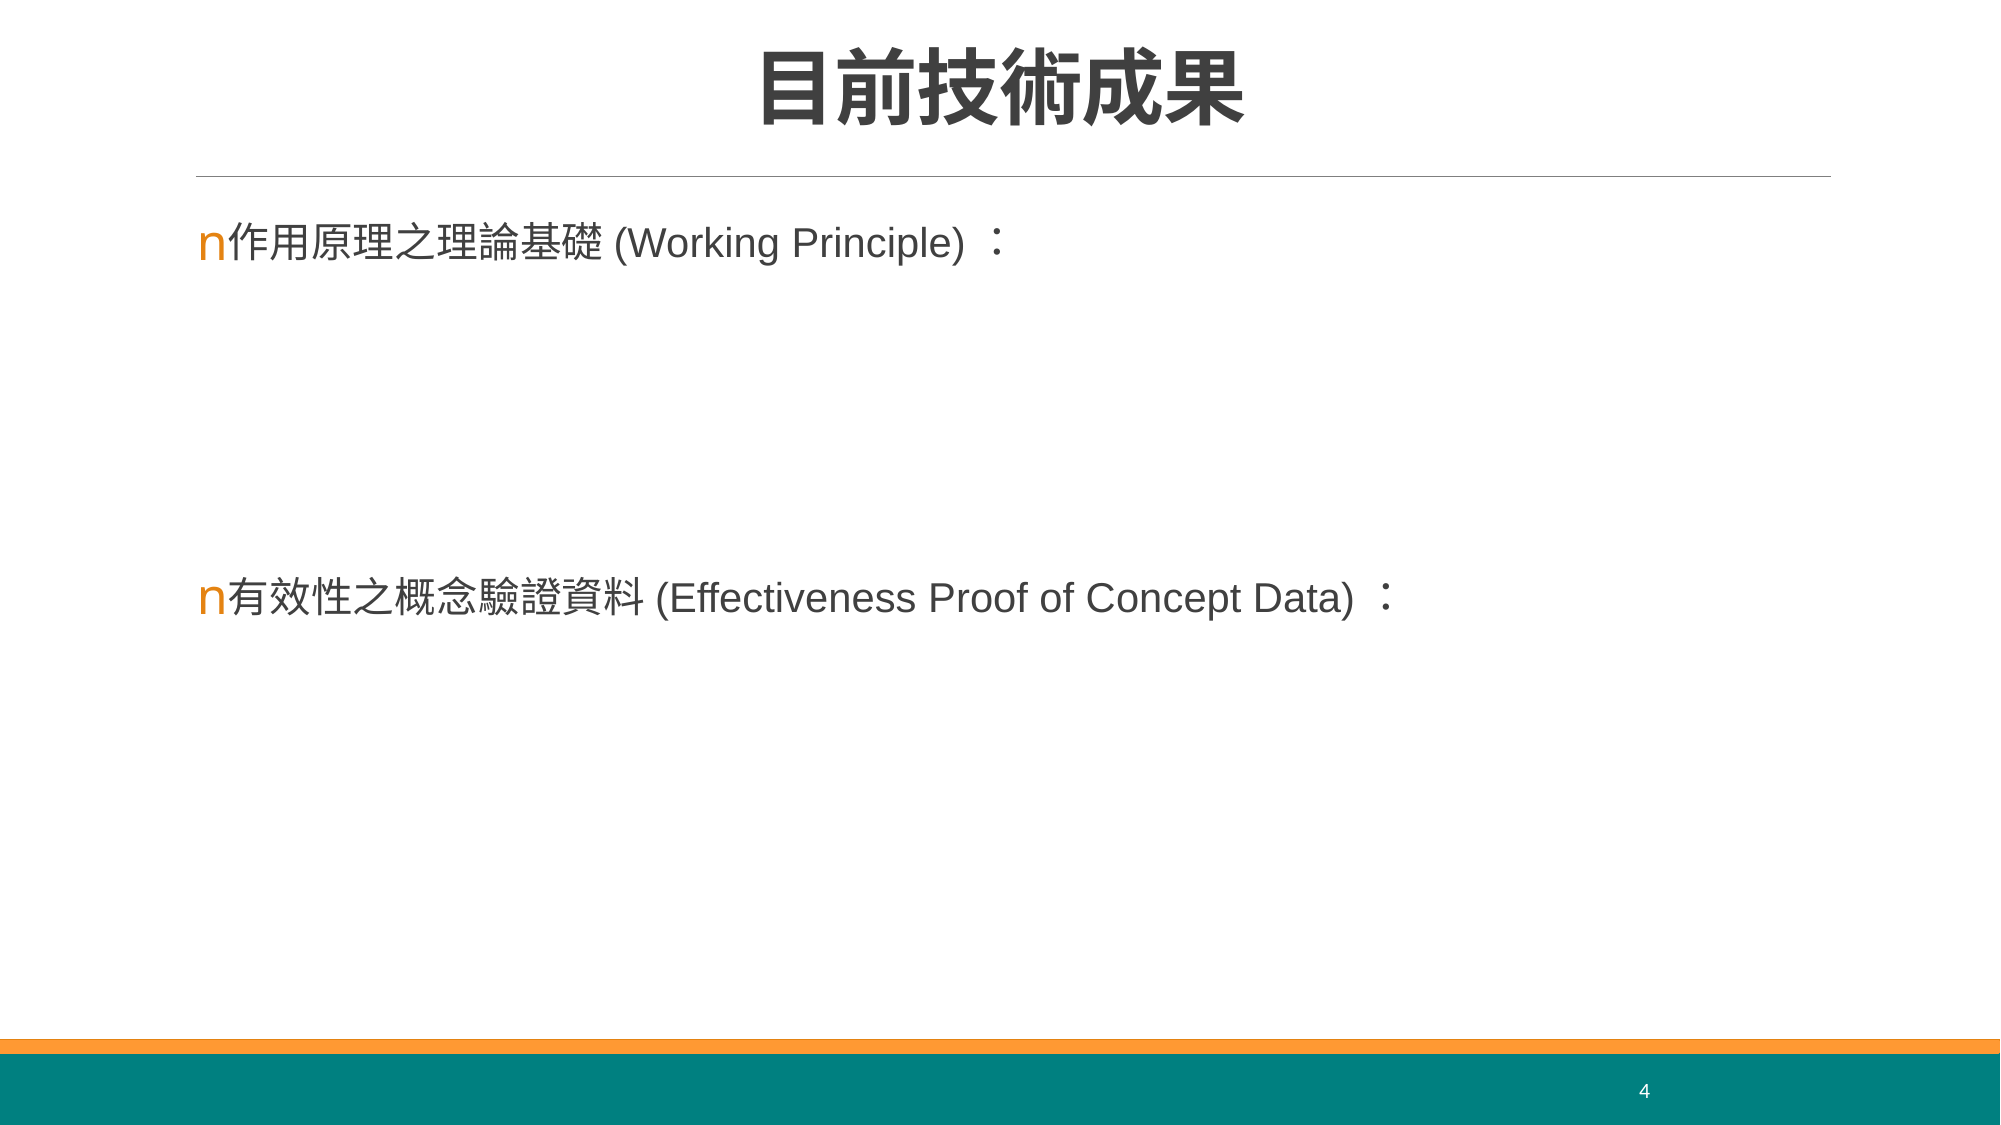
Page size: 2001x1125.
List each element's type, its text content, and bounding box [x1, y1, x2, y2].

text_box <編號> [1624, 1059, 1840, 1120]
text_box 目前技術成果 [381, 0, 1619, 144]
list 作用原理之理論基礎(Working Principle)： 有效性之概念驗證資料(Effectiveness Proof of Concept Data)： [196, 208, 1898, 999]
